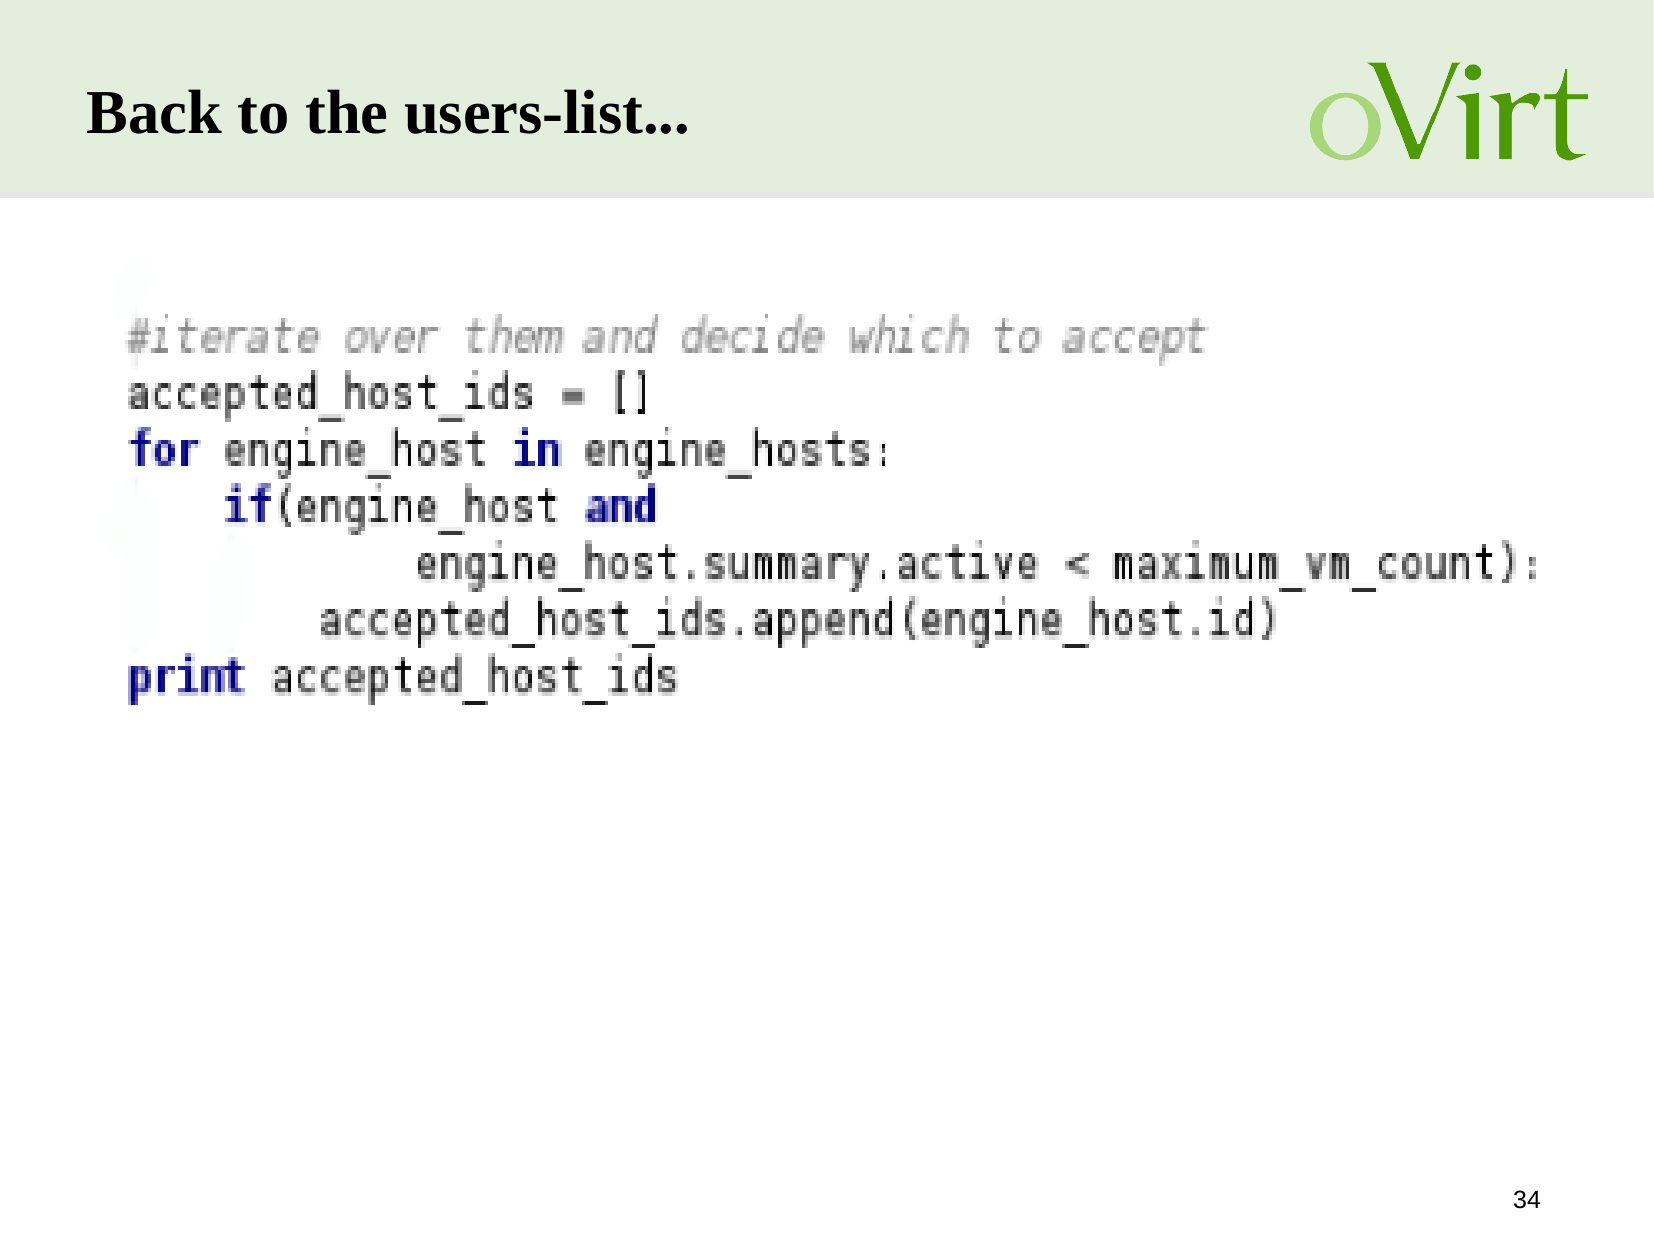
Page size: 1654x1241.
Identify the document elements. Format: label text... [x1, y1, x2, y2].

title Back to the users-list... [86, 36, 1307, 188]
picture [1307, 36, 1613, 180]
picture [75, 262, 1613, 788]
